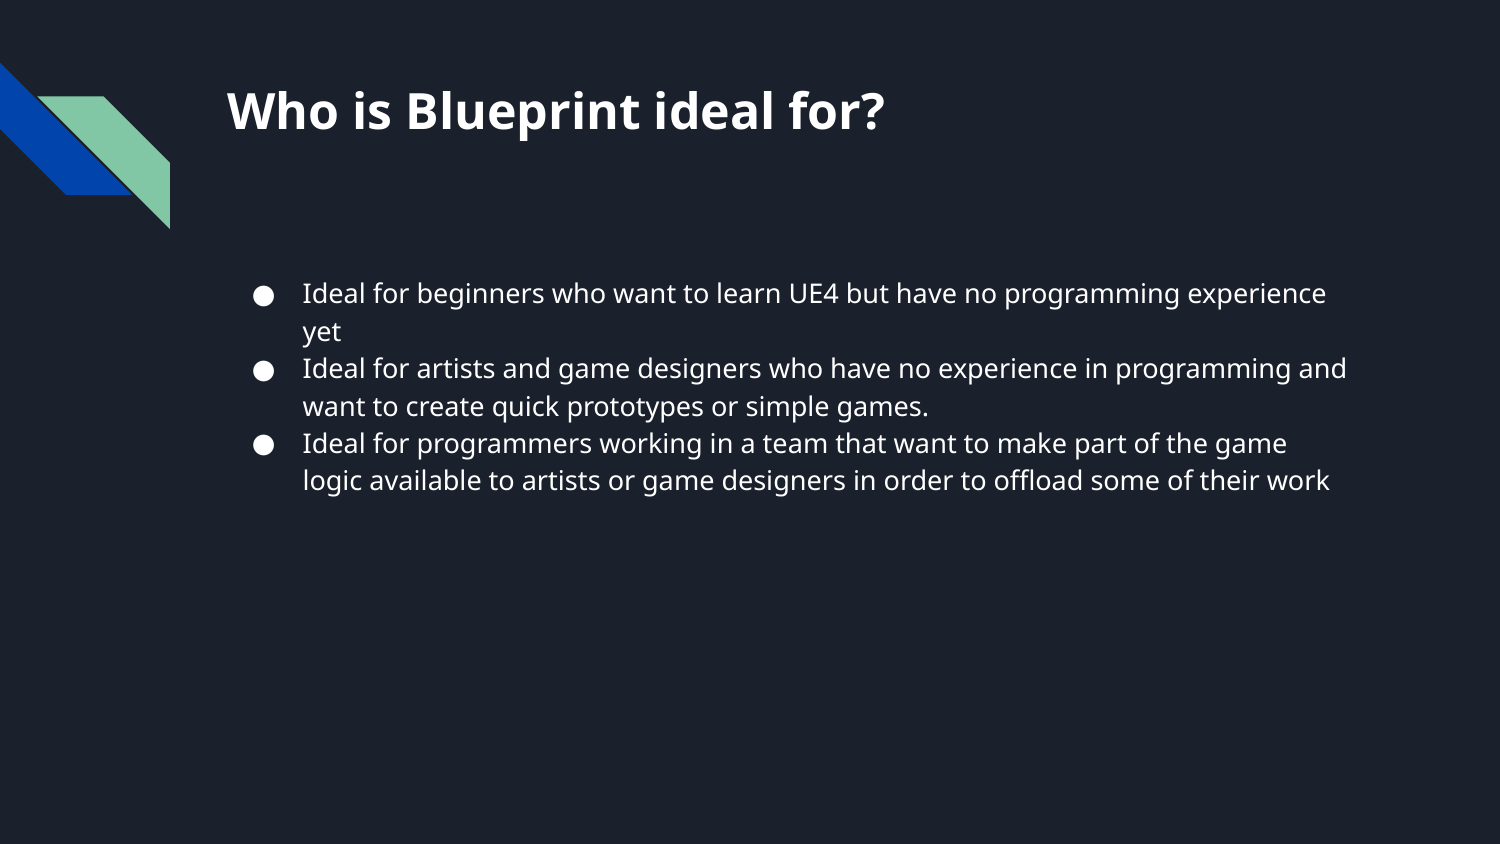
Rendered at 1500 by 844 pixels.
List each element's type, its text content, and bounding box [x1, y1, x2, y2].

text_box Who is Blueprint ideal for? [212, 64, 1368, 215]
text_box Ideal for beginners who want to learn UE4 but have no programming experience yet Ideal for artists and game designers who have no experience in programming and want to create quick prototypes or simple games. Ideal for programmers working in a team that want to make part of the game logic available to artists or game designers in order to offload some of their work [212, 257, 1368, 735]
